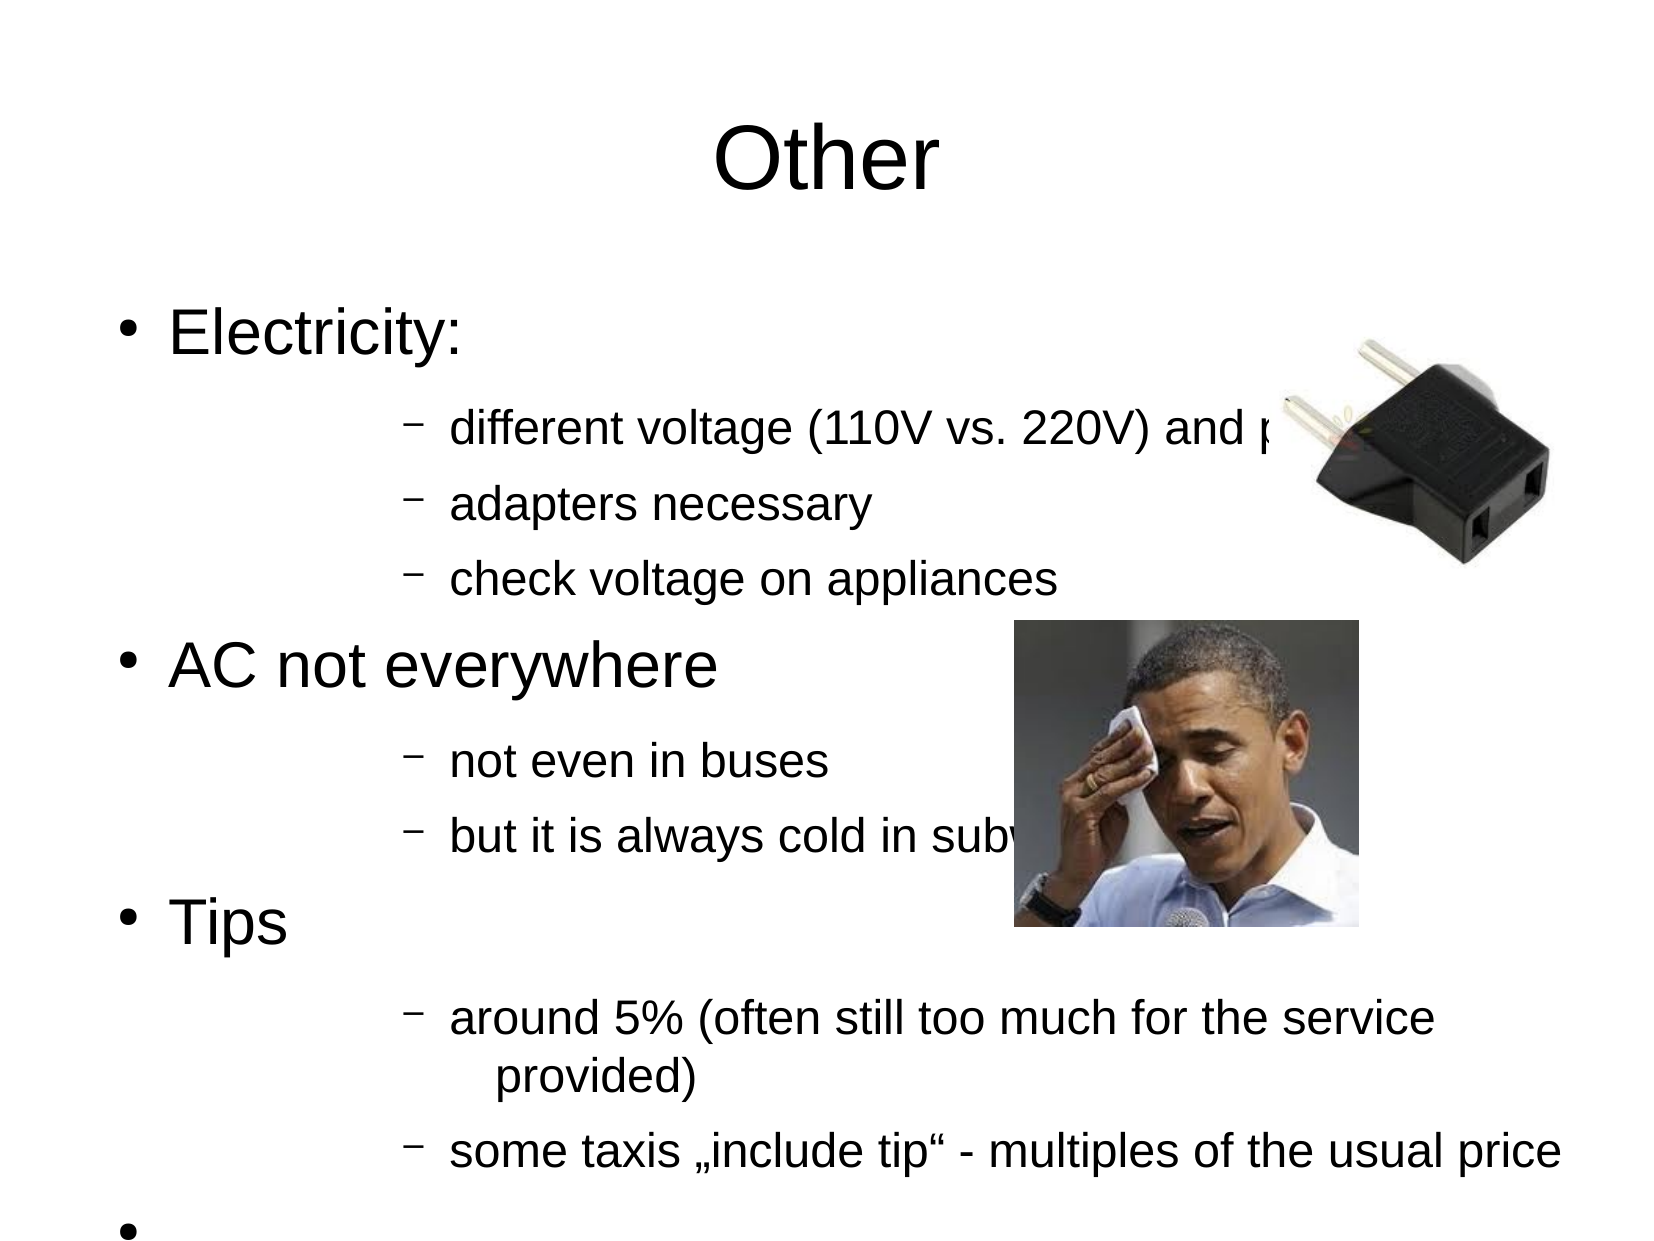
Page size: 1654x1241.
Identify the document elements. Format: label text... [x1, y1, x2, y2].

title Other [82, 56, 1571, 250]
picture [1014, 620, 1359, 927]
list Electricity: different voltage (110V vs. 220V) and plugs adapters necessary check voltage on appliances AC not everywhere not even in buses but it is always cold in subway Tips around 5% (often still too much for the service provided) some taxis „include tip“ - multiples of the usual price [82, 290, 1571, 1193]
picture [1269, 295, 1566, 591]
